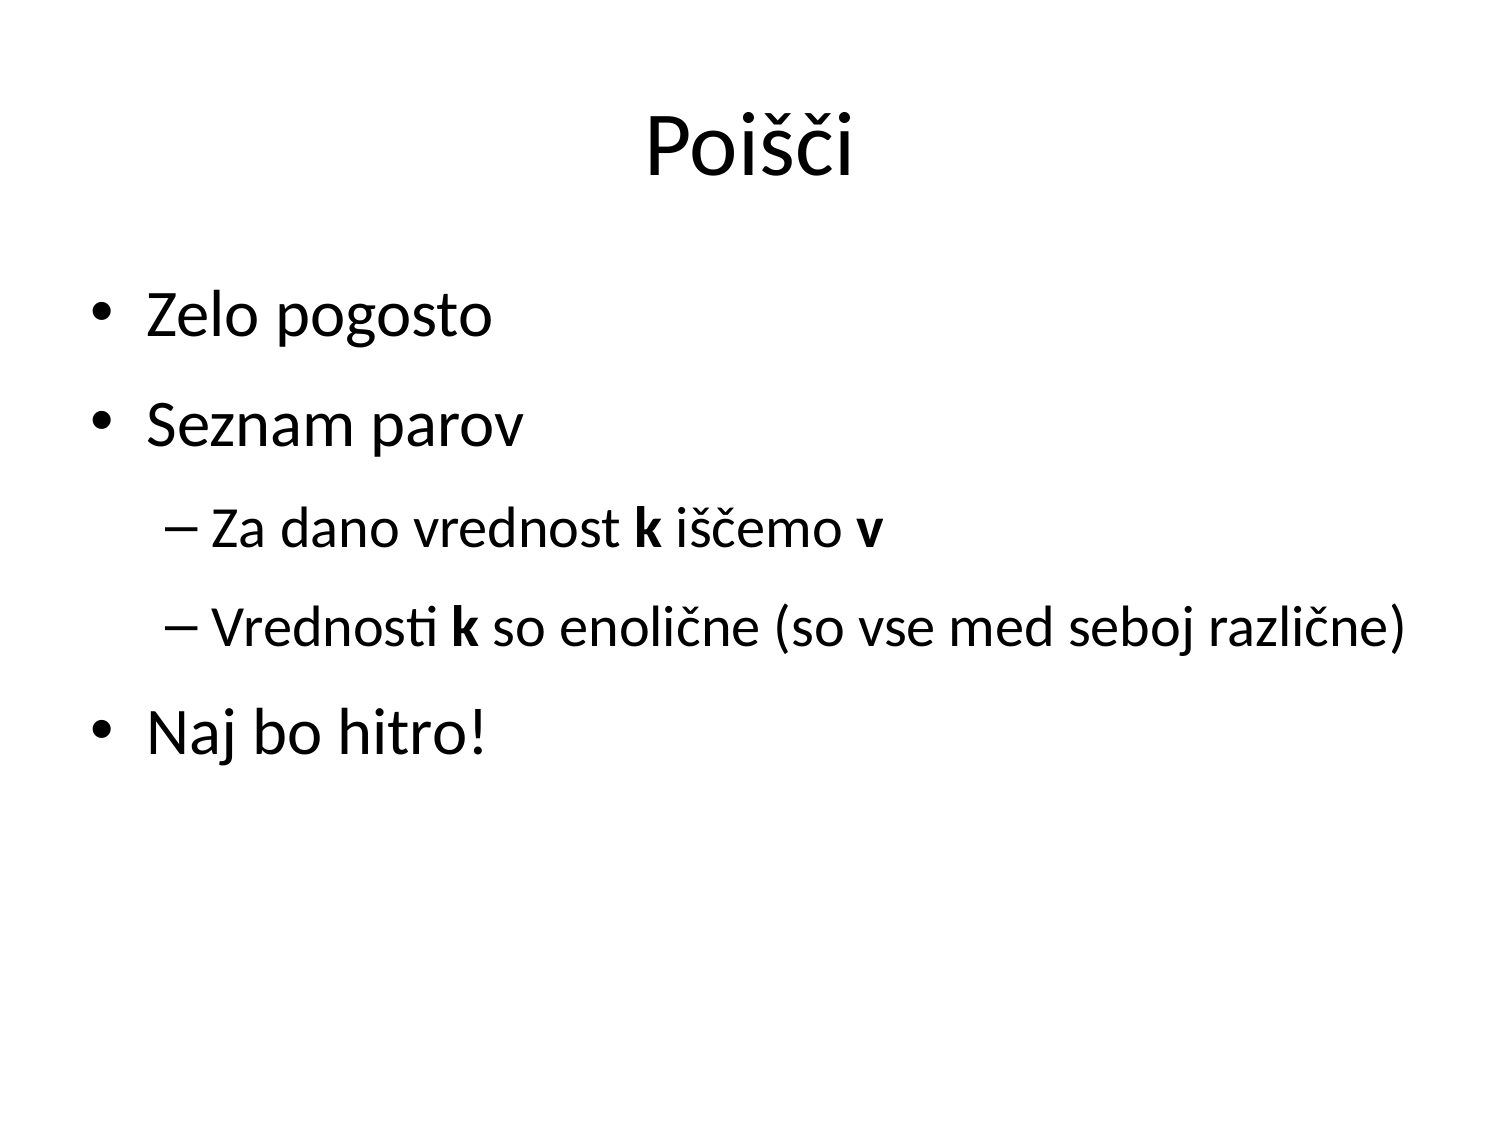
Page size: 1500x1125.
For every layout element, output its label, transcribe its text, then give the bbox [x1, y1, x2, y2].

list Zelo pogosto Seznam parov Za dano vrednost k iščemo v Vrednosti k so enolične (so vse med seboj različne) Naj bo hitro! [75, 262, 1425, 1005]
title Poišči [75, 45, 1425, 233]
